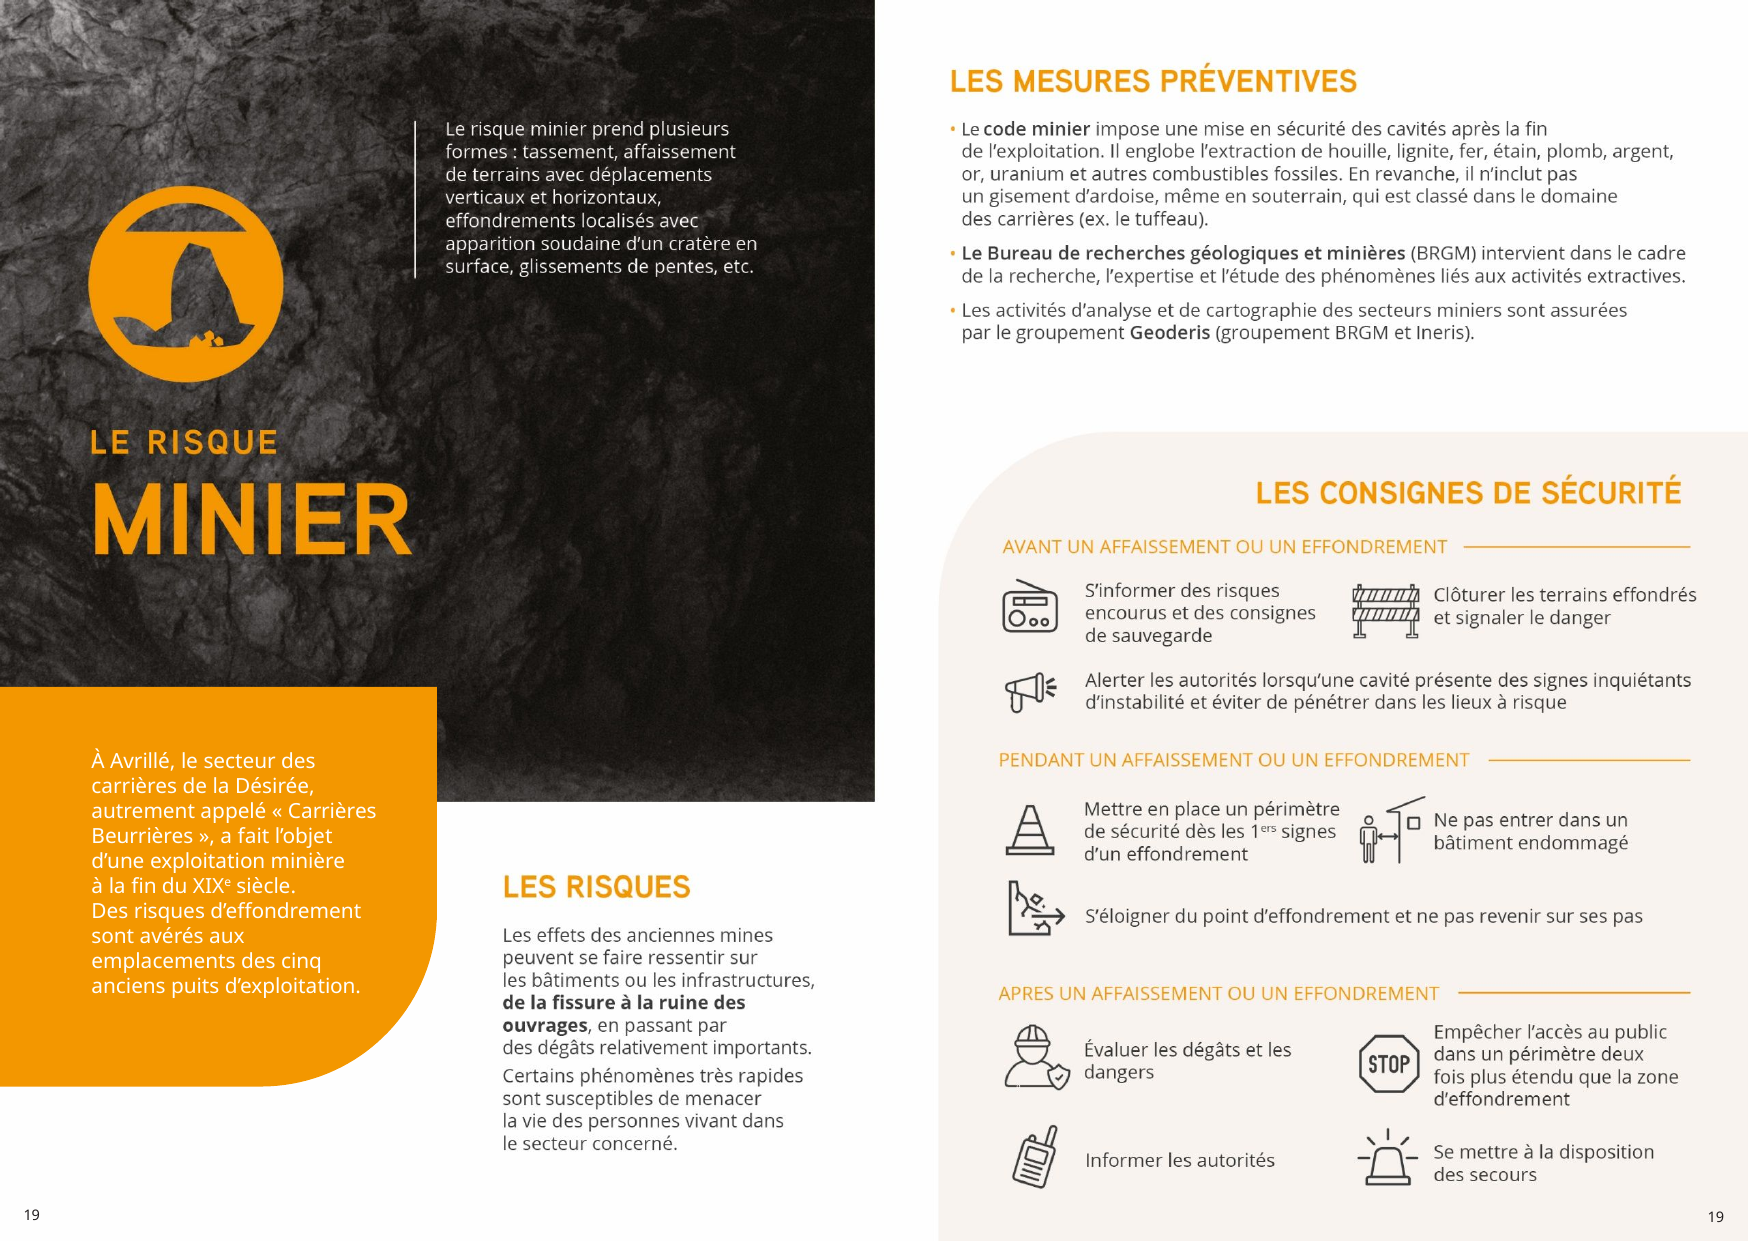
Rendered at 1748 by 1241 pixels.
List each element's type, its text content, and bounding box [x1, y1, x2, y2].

picture [0, 0, 1748, 1241]
slide_number <numéro> [1679, 1207, 1724, 1226]
text_box À Avrillé, le secteur des carrières de la Désirée, autrement appelé « Carrières Beurrières », a fait l’objet d’une exploitation minière à la fin du XIXe siècle. Des risques d’effondrement sont avérés aux emplacements des cinq anciens puits d’exploitation. [91, 745, 387, 998]
text_box <numéro> [17, 1205, 62, 1226]
text_box [0, 686, 437, 1087]
